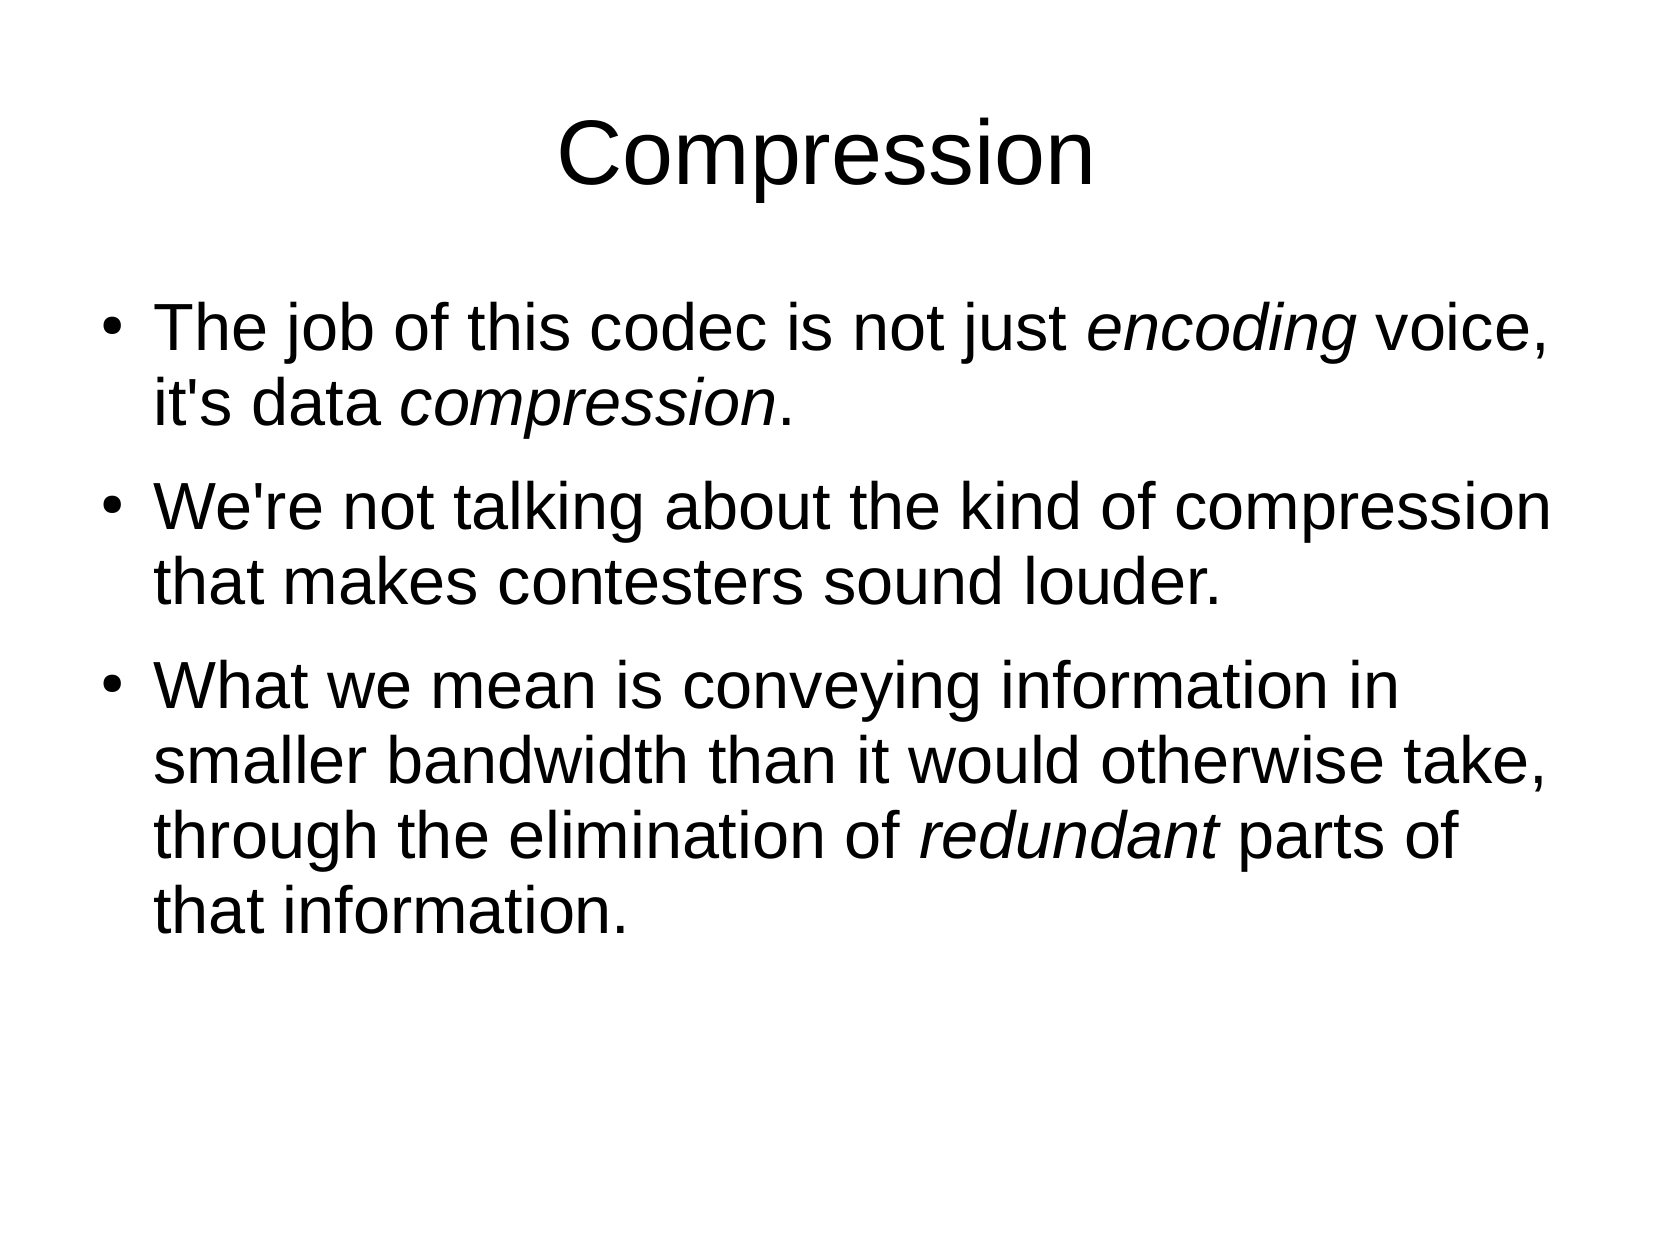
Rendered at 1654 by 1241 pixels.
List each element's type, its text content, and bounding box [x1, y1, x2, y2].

title Compression [82, 56, 1571, 250]
list The job of this codec is not just encoding voice, it's data compression. We're not talking about the kind of compression that makes contesters sound louder. What we mean is conveying information in smaller bandwidth than it would otherwise take, through the elimination of redundant parts of that information. [82, 290, 1571, 1109]
